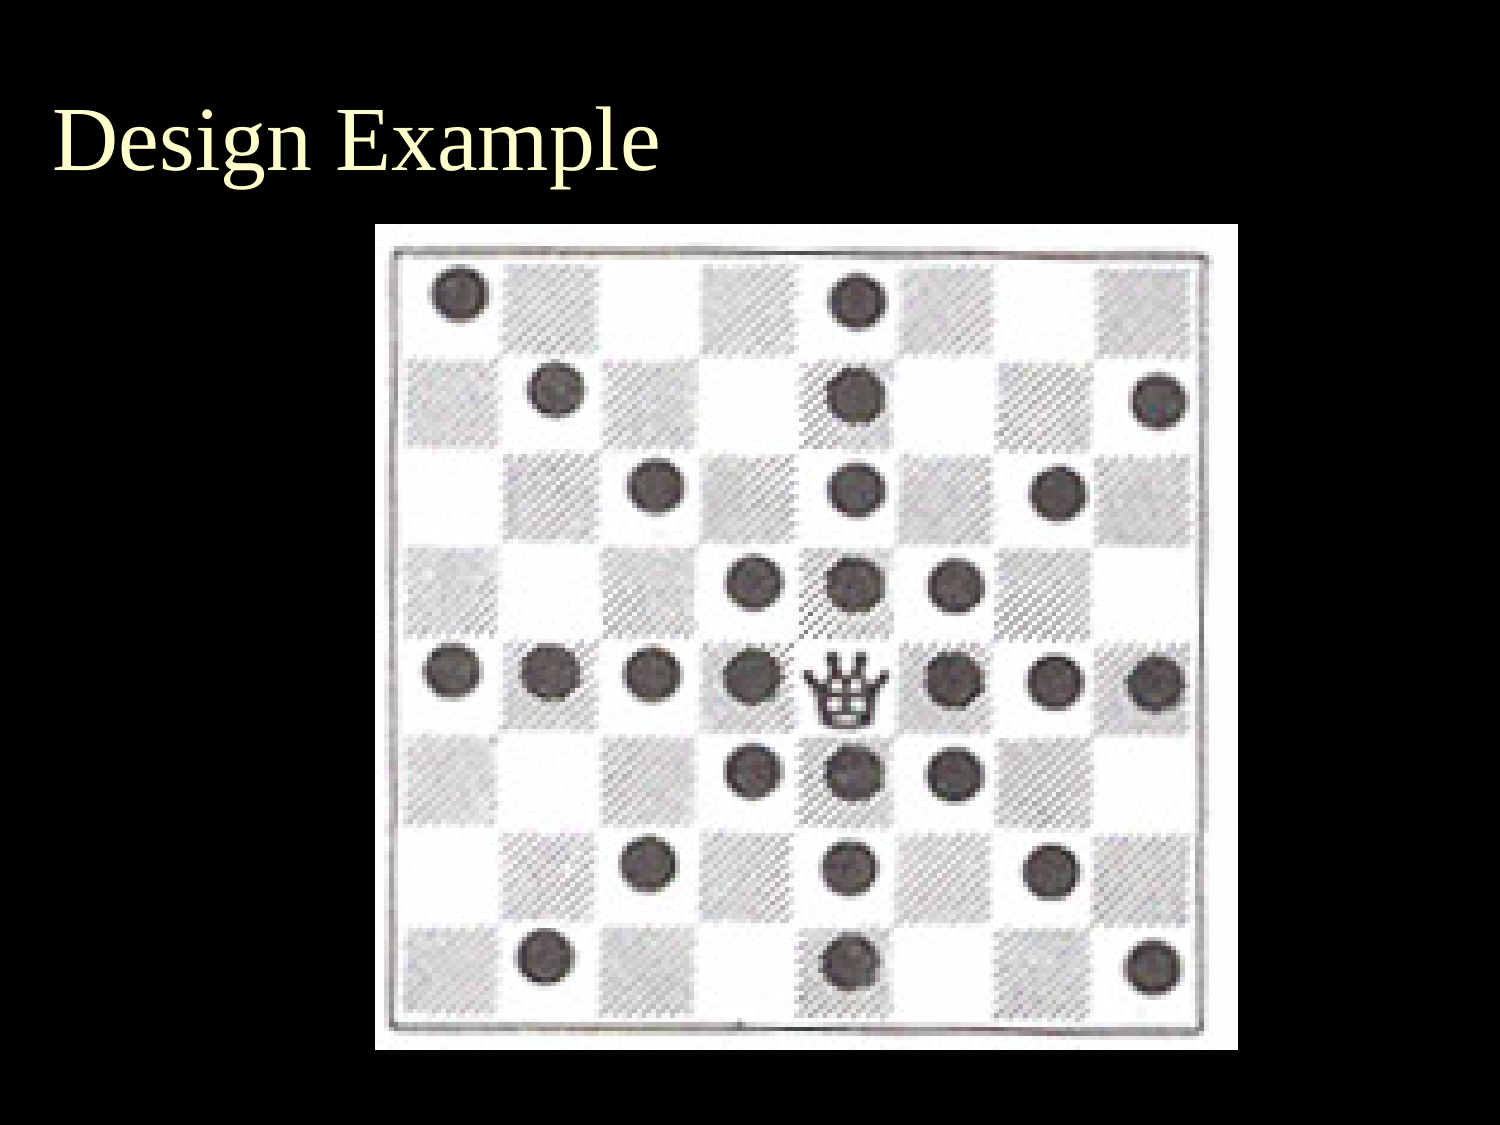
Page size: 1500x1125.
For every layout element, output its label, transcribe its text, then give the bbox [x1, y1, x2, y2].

title Design Example [37, 37, 1496, 243]
picture [375, 224, 1238, 1051]
